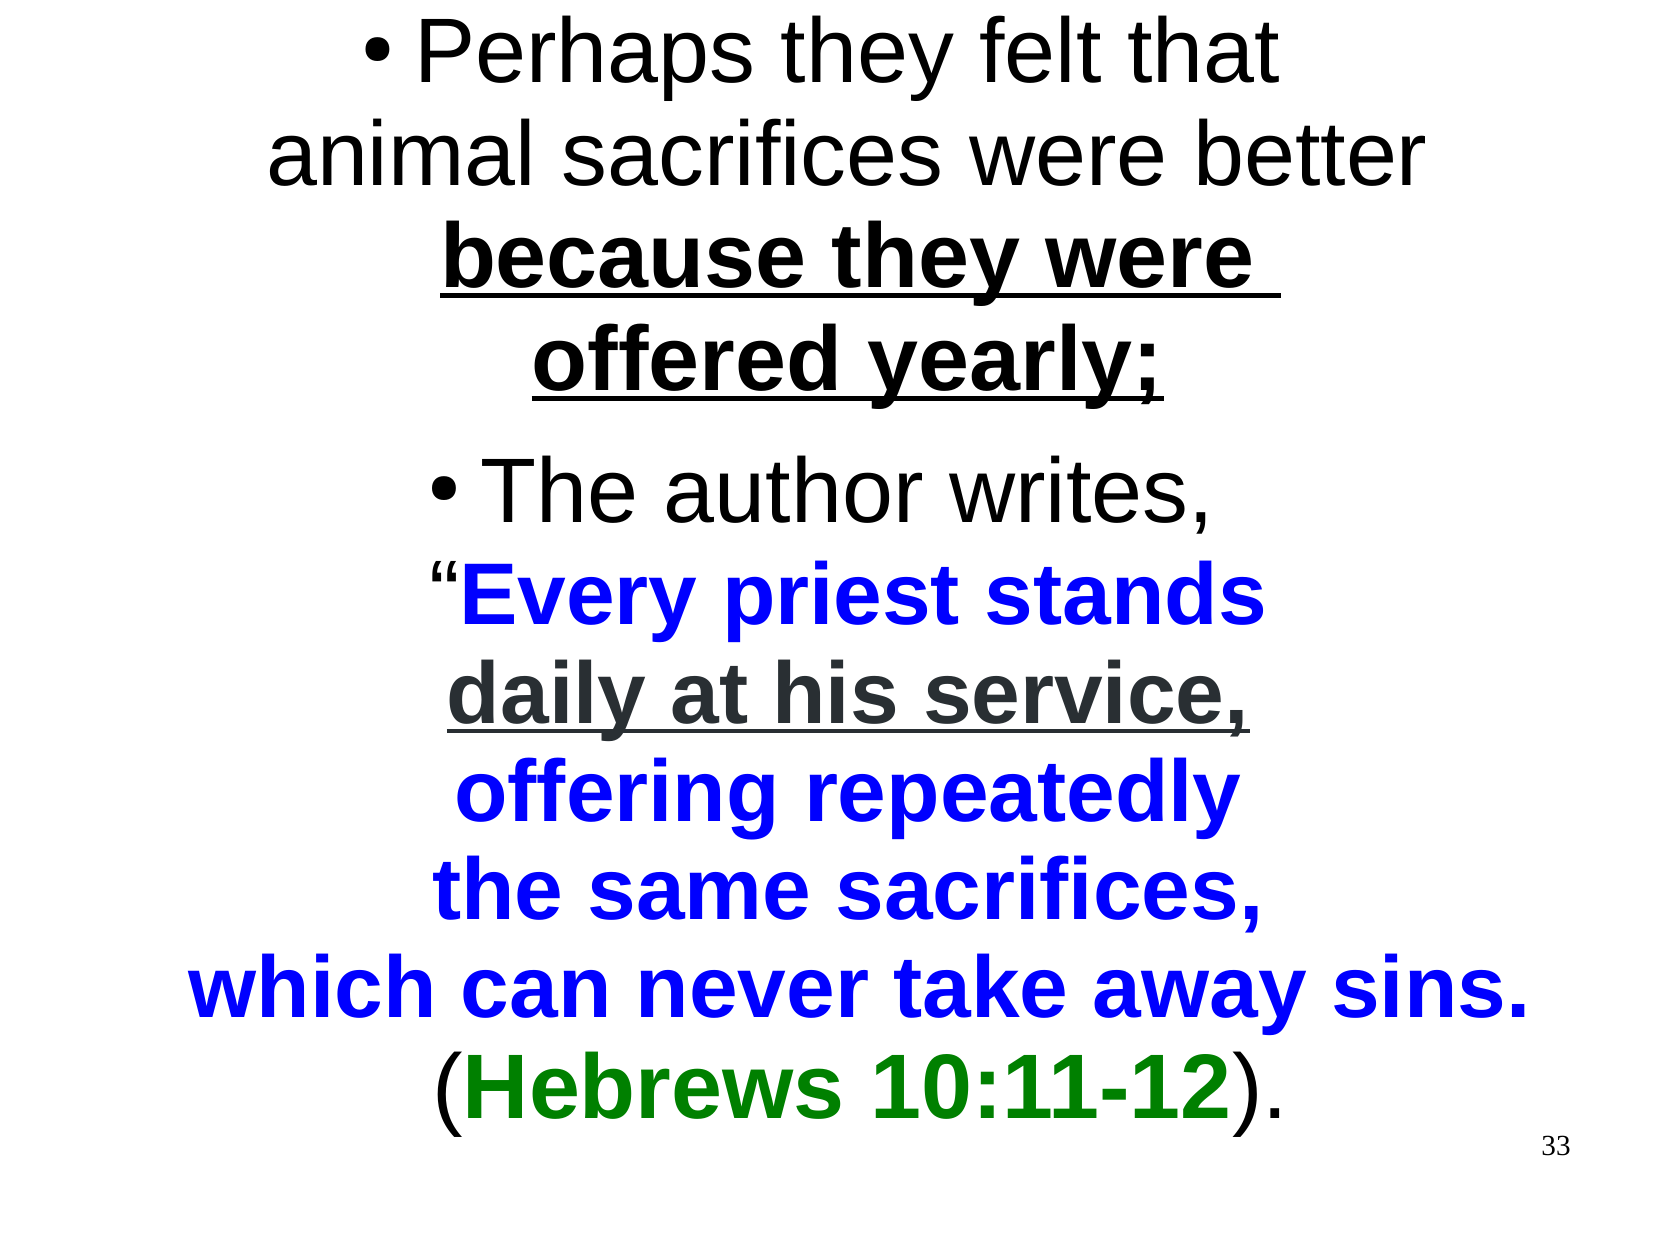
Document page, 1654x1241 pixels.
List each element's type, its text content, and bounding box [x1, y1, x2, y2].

list Perhaps they felt that animal sacrifices were better because they were offered yearly; The author writes, “Every priest stands daily at his service, offering repeatedly the same sacrifices, which can never take away sins. (Hebrews 10:11-12). [0, 0, 1651, 1238]
